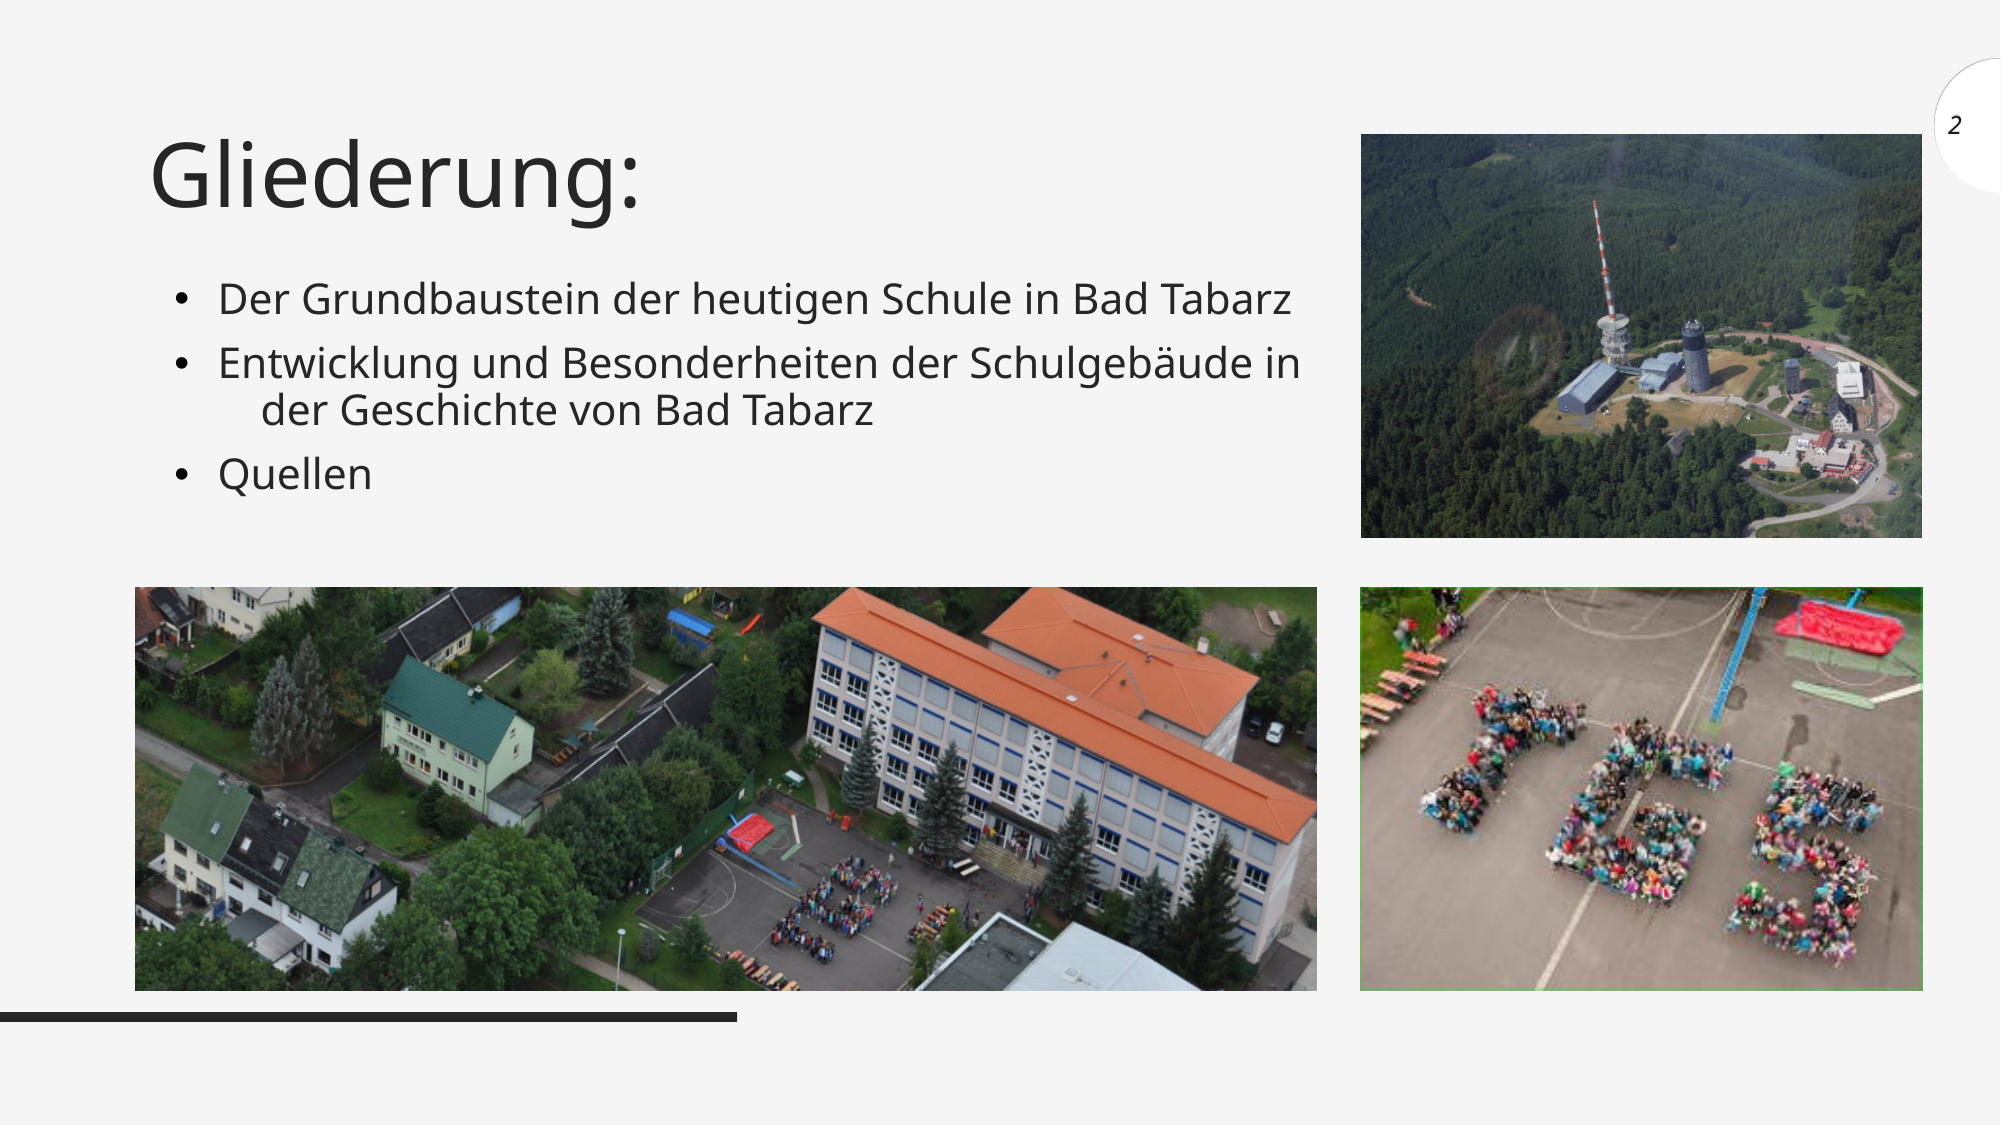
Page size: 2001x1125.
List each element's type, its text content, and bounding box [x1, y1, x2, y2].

text_box [1933, 96, 2000, 157]
title Gliederung: [133, 96, 1884, 262]
list Der Grundbaustein der heutigen Schule in Bad Tabarz Entwicklung und Besonderheiten der Schulgebäude in der Geschichte von Bad Tabarz Quellen [159, 212, 1335, 588]
picture [1361, 134, 1922, 538]
picture [1360, 587, 1923, 991]
picture [135, 587, 1317, 991]
